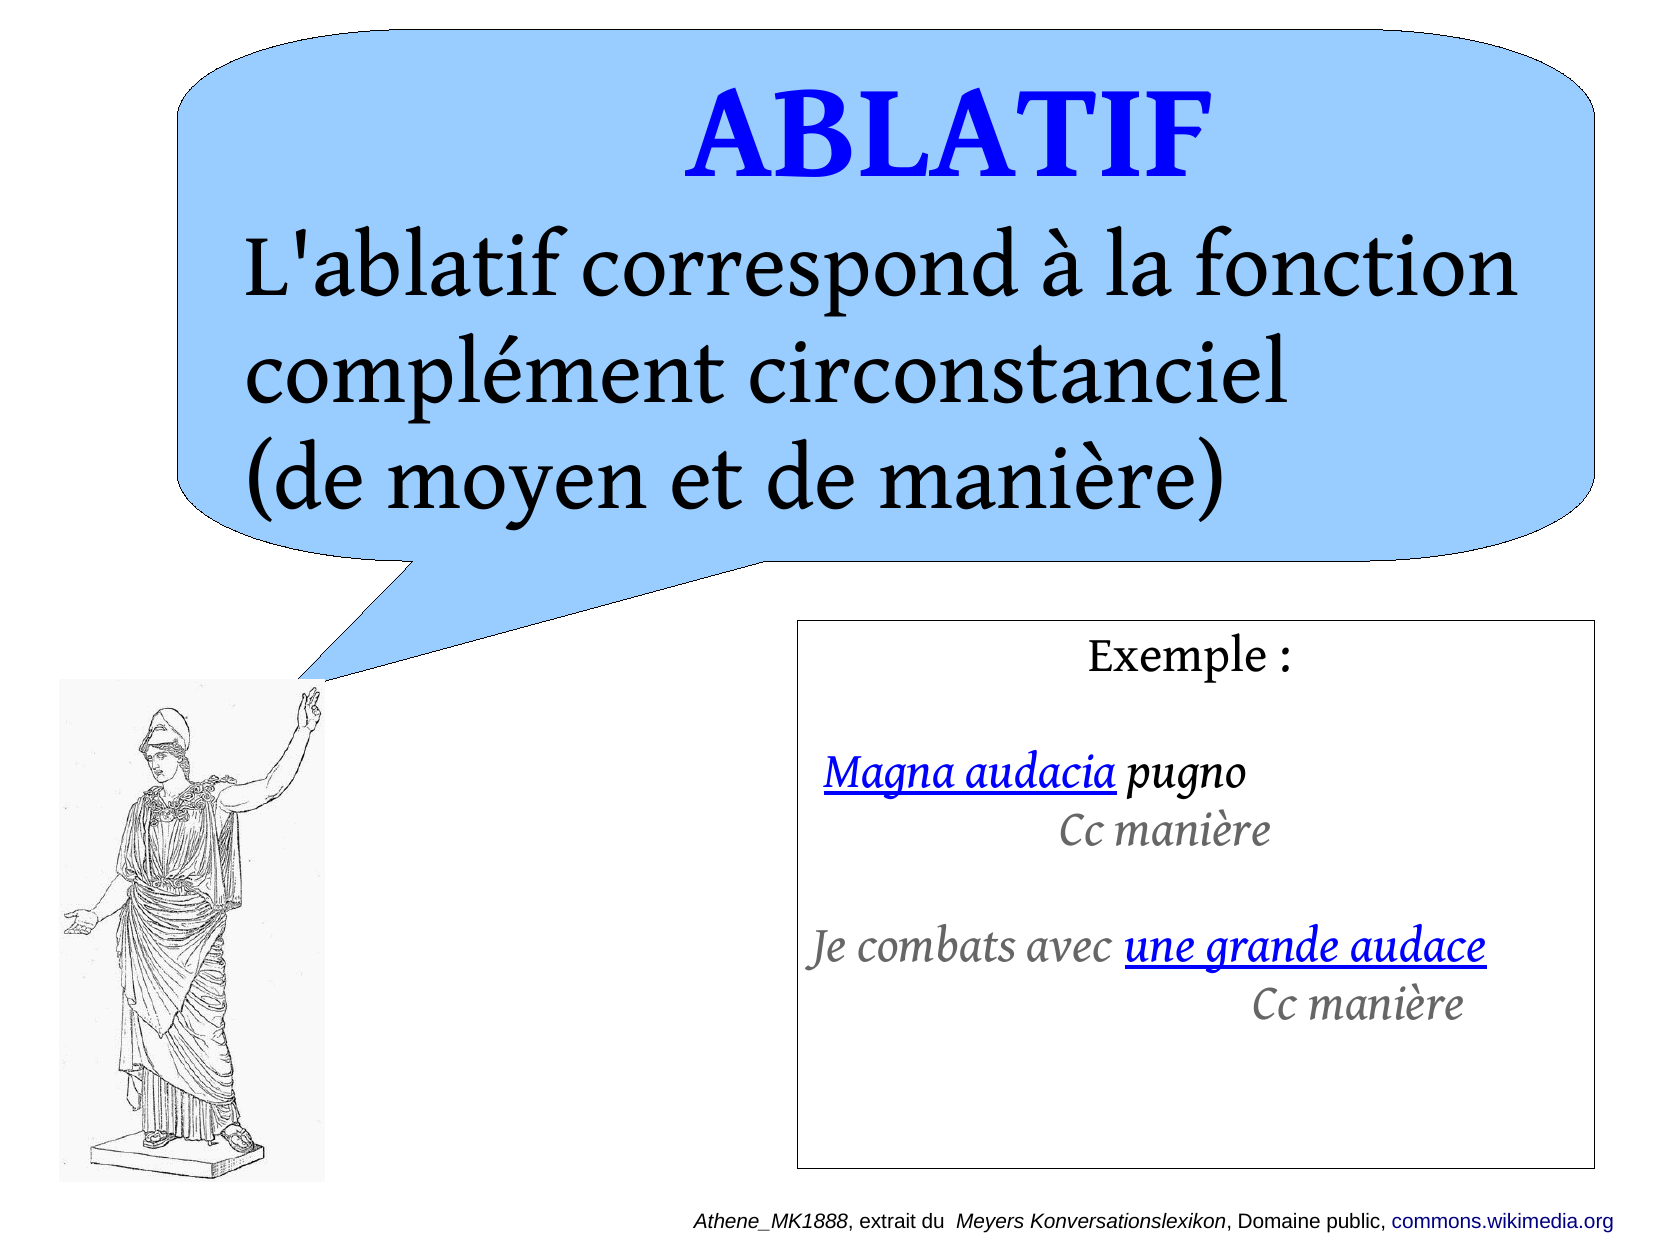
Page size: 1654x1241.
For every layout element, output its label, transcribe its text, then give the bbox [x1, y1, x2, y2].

text_box ABLATIF L'ablatif correspond à la fonction complément circonstanciel (de moyen et de manière) [177, 29, 1595, 682]
text_box Exemple : Magna audacia pugno Cc manière Je combats avec une grande audace Cc manière [797, 620, 1595, 1169]
picture [59, 679, 325, 1182]
text_box Athene_MK1888, extrait du Meyers Konversationslexikon, Domaine public, commons.wikimedia.org [679, 1202, 1654, 1241]
